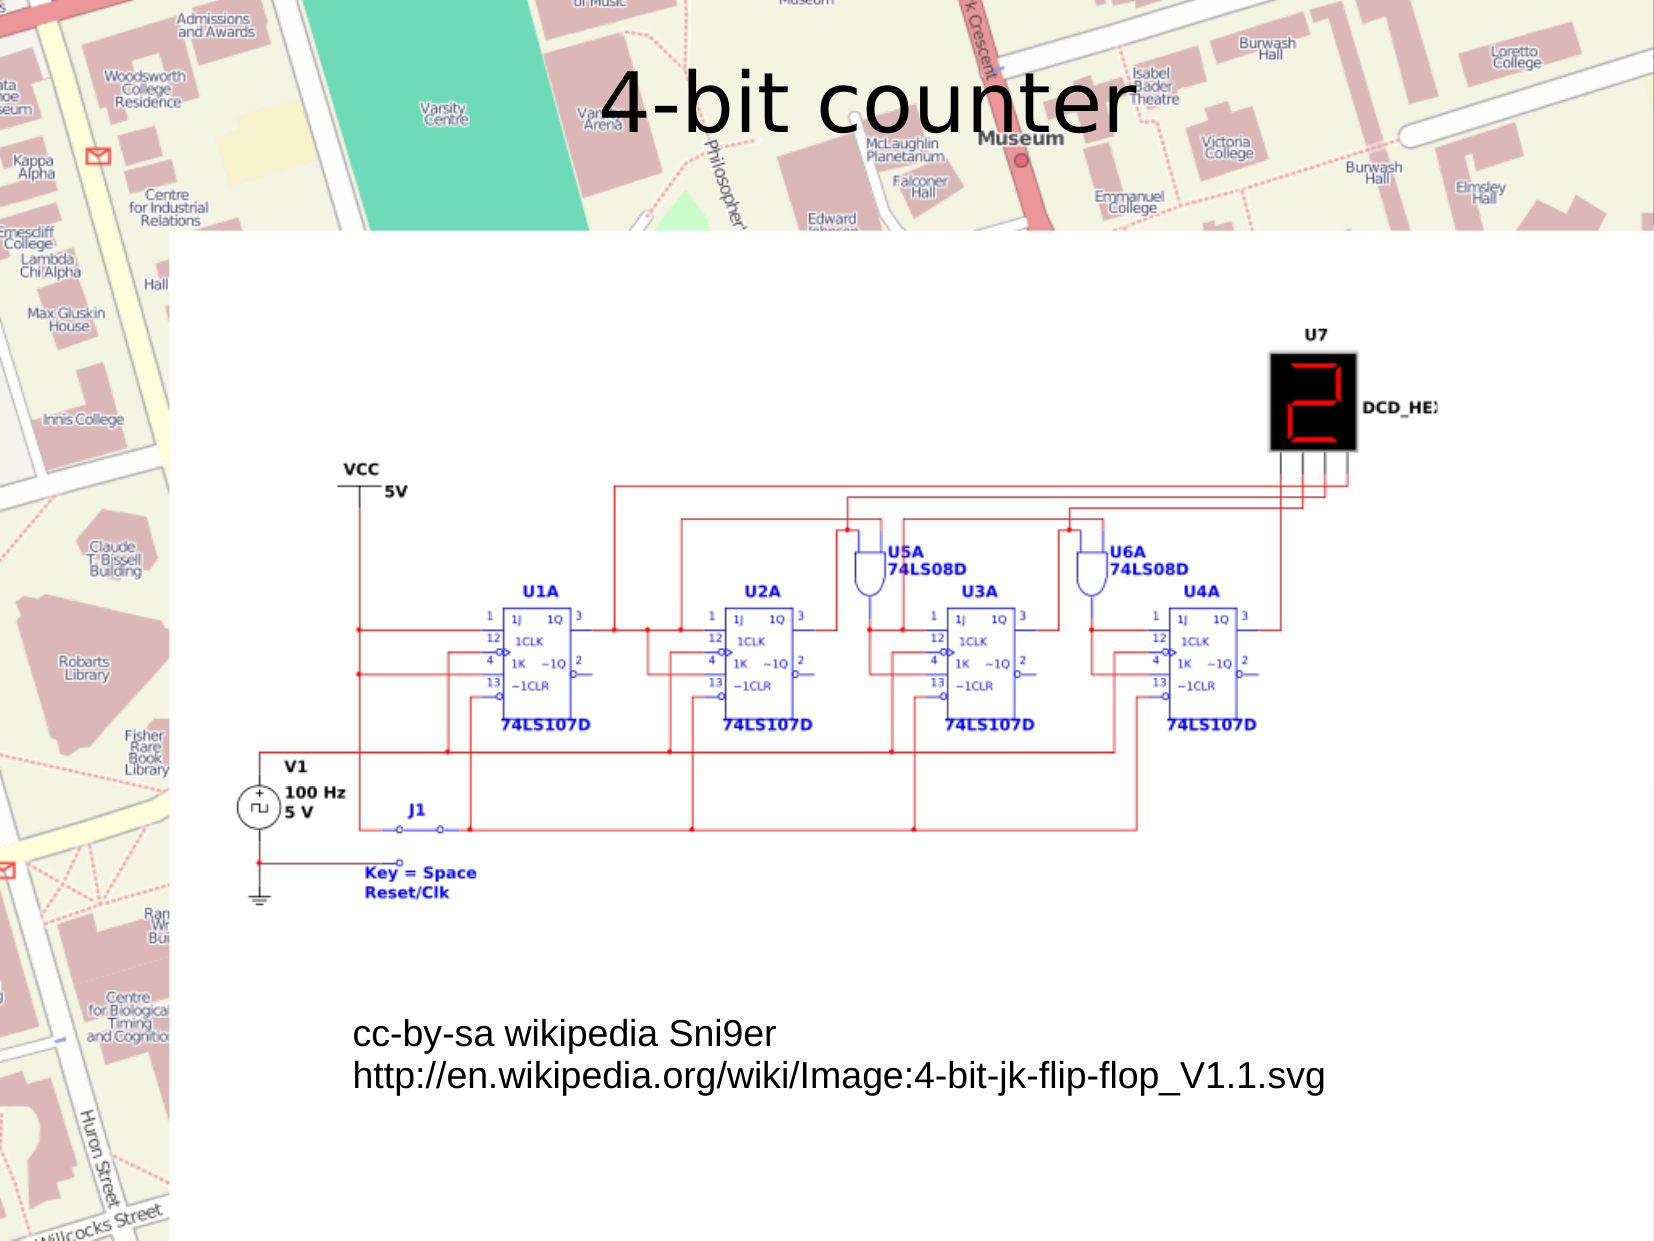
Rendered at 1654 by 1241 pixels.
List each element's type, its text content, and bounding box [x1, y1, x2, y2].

title 4-bit counter [124, 0, 1613, 208]
picture [0, 0, 1654, 1241]
text_box cc-by-sa wikipedia Sni9er http://en.wikipedia.org/wiki/Image:4-bit-jk-flip-flop_V1.1.svg [337, 1005, 1348, 1132]
